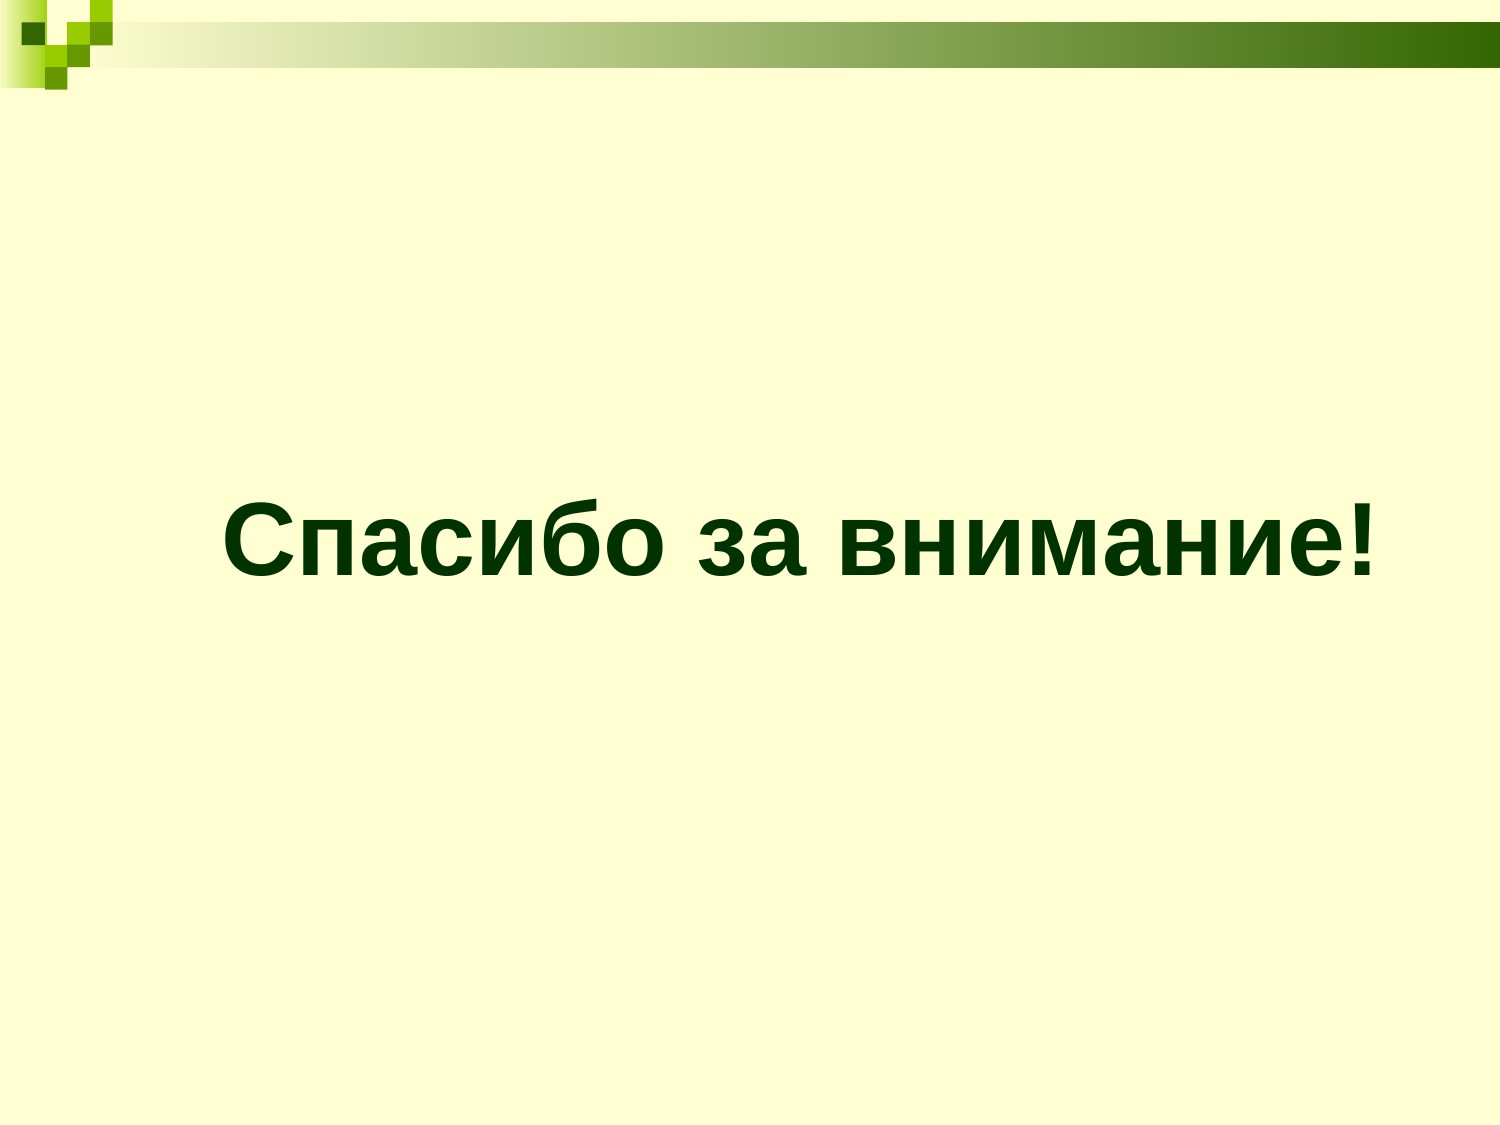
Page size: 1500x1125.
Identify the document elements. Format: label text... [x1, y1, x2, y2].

title Спасибо за внимание! [206, 420, 1424, 646]
